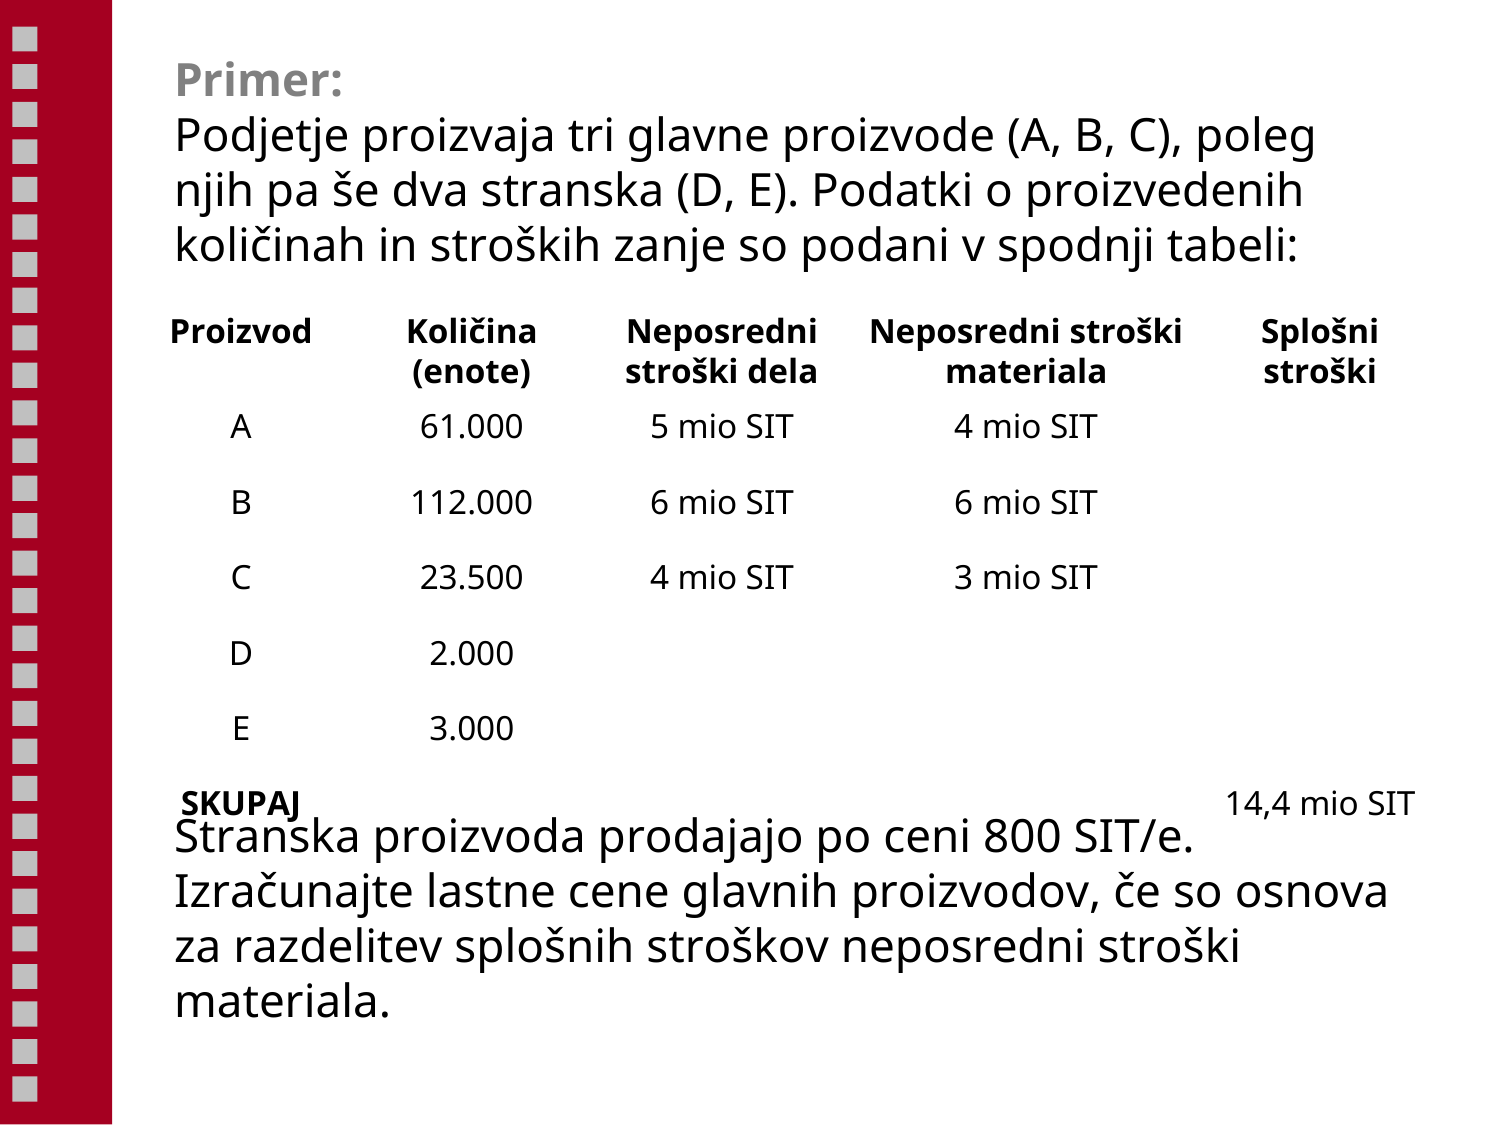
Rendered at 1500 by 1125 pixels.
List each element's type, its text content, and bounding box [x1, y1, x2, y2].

table_cell [597, 775, 847, 798]
table_cell [847, 775, 1205, 798]
table_cell 3 mio SIT [847, 549, 1205, 624]
table_cell [1205, 398, 1435, 473]
text_box Stranska proizvoda prodajajo po ceni 800 SIT/e. Izračunajte lastne cene glavnih proizvodov, če so osnova za razdelitev splošnih stroškov neposredni stroški materiala. [159, 798, 1447, 1035]
table_cell D [136, 624, 347, 700]
table_cell B [136, 473, 347, 549]
text_box Primer: Podjetje proizvaja tri glavne proizvode (A, B, C), poleg njih pa še dva stranska (D, E). Podatki o proizvedenih količinah in stroških zanje so podani v spodnji tabeli: [159, 42, 1424, 279]
table_header Neposredni stroški materiala [847, 303, 1205, 398]
table_cell 6 mio SIT [597, 473, 847, 549]
table_cell 61.000 [347, 398, 597, 473]
table_cell 4 mio SIT [597, 549, 847, 624]
table_cell [847, 700, 1205, 775]
table_cell [847, 624, 1205, 700]
table_cell [597, 700, 847, 775]
table_cell SKUPAJ [136, 775, 347, 850]
table_cell 3.000 [347, 700, 597, 775]
table_cell [1205, 700, 1435, 775]
table_cell [1205, 549, 1435, 624]
table_cell 2.000 [347, 624, 597, 700]
table_cell 23.500 [347, 549, 597, 624]
table_header Proizvod [136, 303, 347, 398]
table_cell 112.000 [347, 473, 597, 549]
table_cell C [136, 549, 347, 624]
table_header Splošni stroški [1205, 303, 1435, 398]
table_cell 14,4 mio SIT [1205, 775, 1435, 798]
table_cell [597, 624, 847, 700]
table_cell 4 mio SIT [847, 398, 1205, 473]
table_cell 6 mio SIT [847, 473, 1205, 549]
table_cell A [136, 398, 347, 473]
table_header Neposredni stroški dela [597, 303, 847, 398]
table_cell [1205, 624, 1435, 700]
table_cell 5 mio SIT [597, 398, 847, 473]
table_header Količina (enote) [347, 303, 597, 398]
table_cell E [136, 700, 347, 775]
table_cell [347, 775, 597, 798]
table_cell [1205, 473, 1435, 549]
